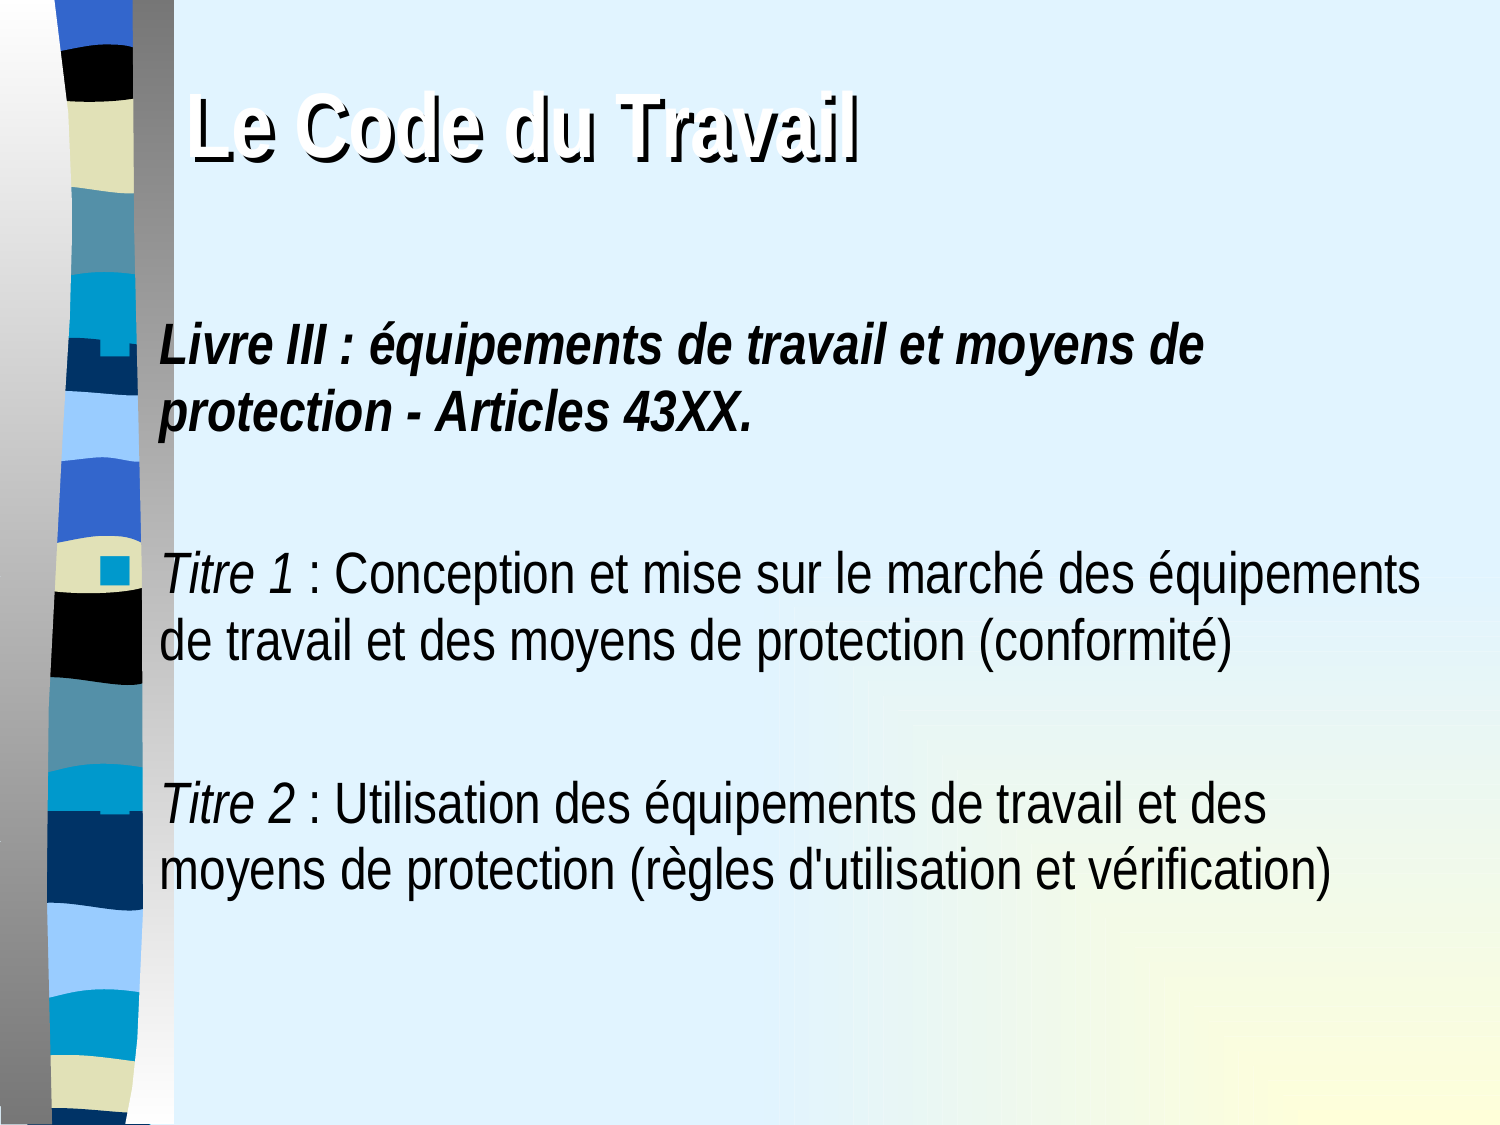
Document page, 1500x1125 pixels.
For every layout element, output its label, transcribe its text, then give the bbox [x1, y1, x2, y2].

title Le Code du Travail [150, 30, 1500, 219]
list Livre III : équipements de travail et moyens de protection - Articles 43XX. Titre 1 : Conception et mise sur le marché des équipements de travail et des moyens de protection (conformité) Titre 2 : Utilisation des équipements de travail et des moyens de protection (règles d'utilisation et vérification) [88, 302, 1439, 1046]
